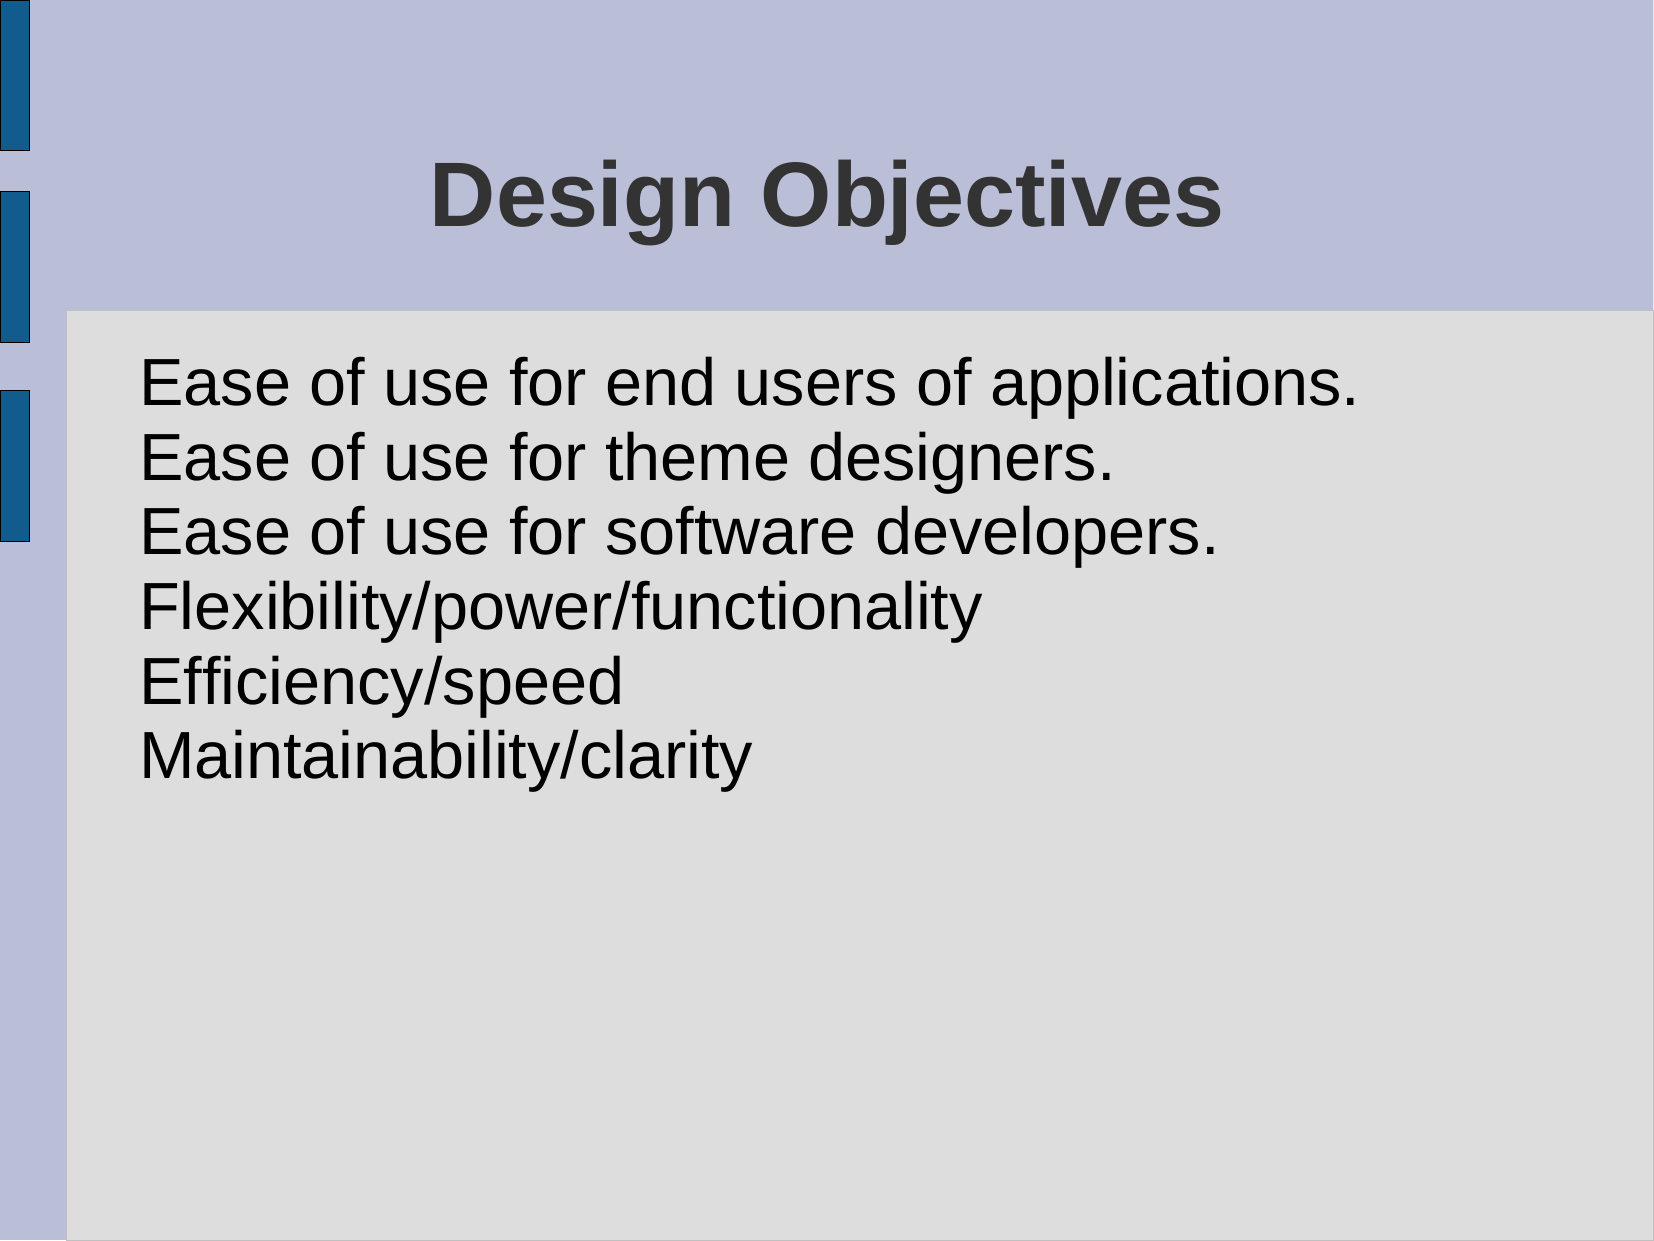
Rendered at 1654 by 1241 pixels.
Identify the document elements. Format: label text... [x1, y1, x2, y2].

list Ease of use for end users of applications. Ease of use for theme designers. Ease of use for software developers. Flexibility/power/functionality Efficiency/speed Maintainability/clarity [121, 344, 1534, 1112]
title Design Objectives [121, 98, 1534, 291]
